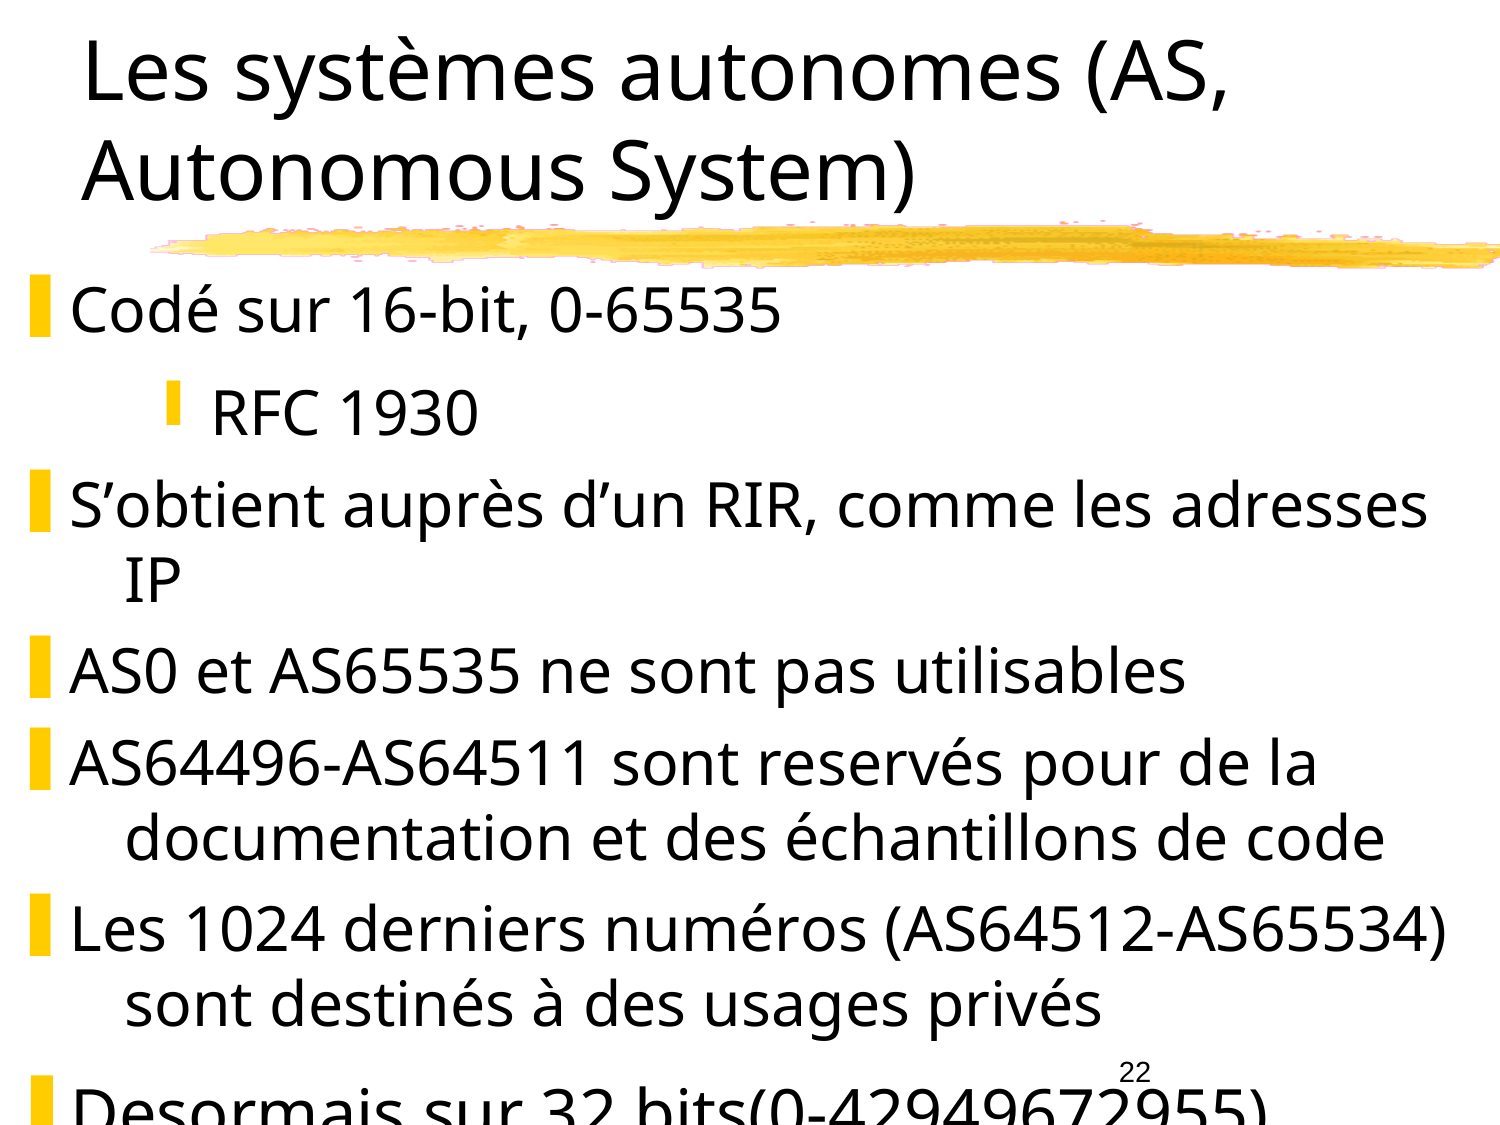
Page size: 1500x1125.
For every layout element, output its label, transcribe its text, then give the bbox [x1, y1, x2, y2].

list Codé sur 16-bit, 0-65535 RFC 1930 S’obtient auprès d’un RIR, comme les adresses IP AS0 et AS65535 ne sont pas utilisables AS64496-AS64511 sont reservés pour de la documentation et des échantillons de code Les 1024 derniers numéros (AS64512-AS65534) sont destinés à des usages privés Desormais sur 32 bits(0-42949672955) RFC 4893 et RFC5396 [0, 262, 1500, 1125]
title Les systèmes autonomes (AS, Autonomous System)‏ [66, 9, 1342, 225]
